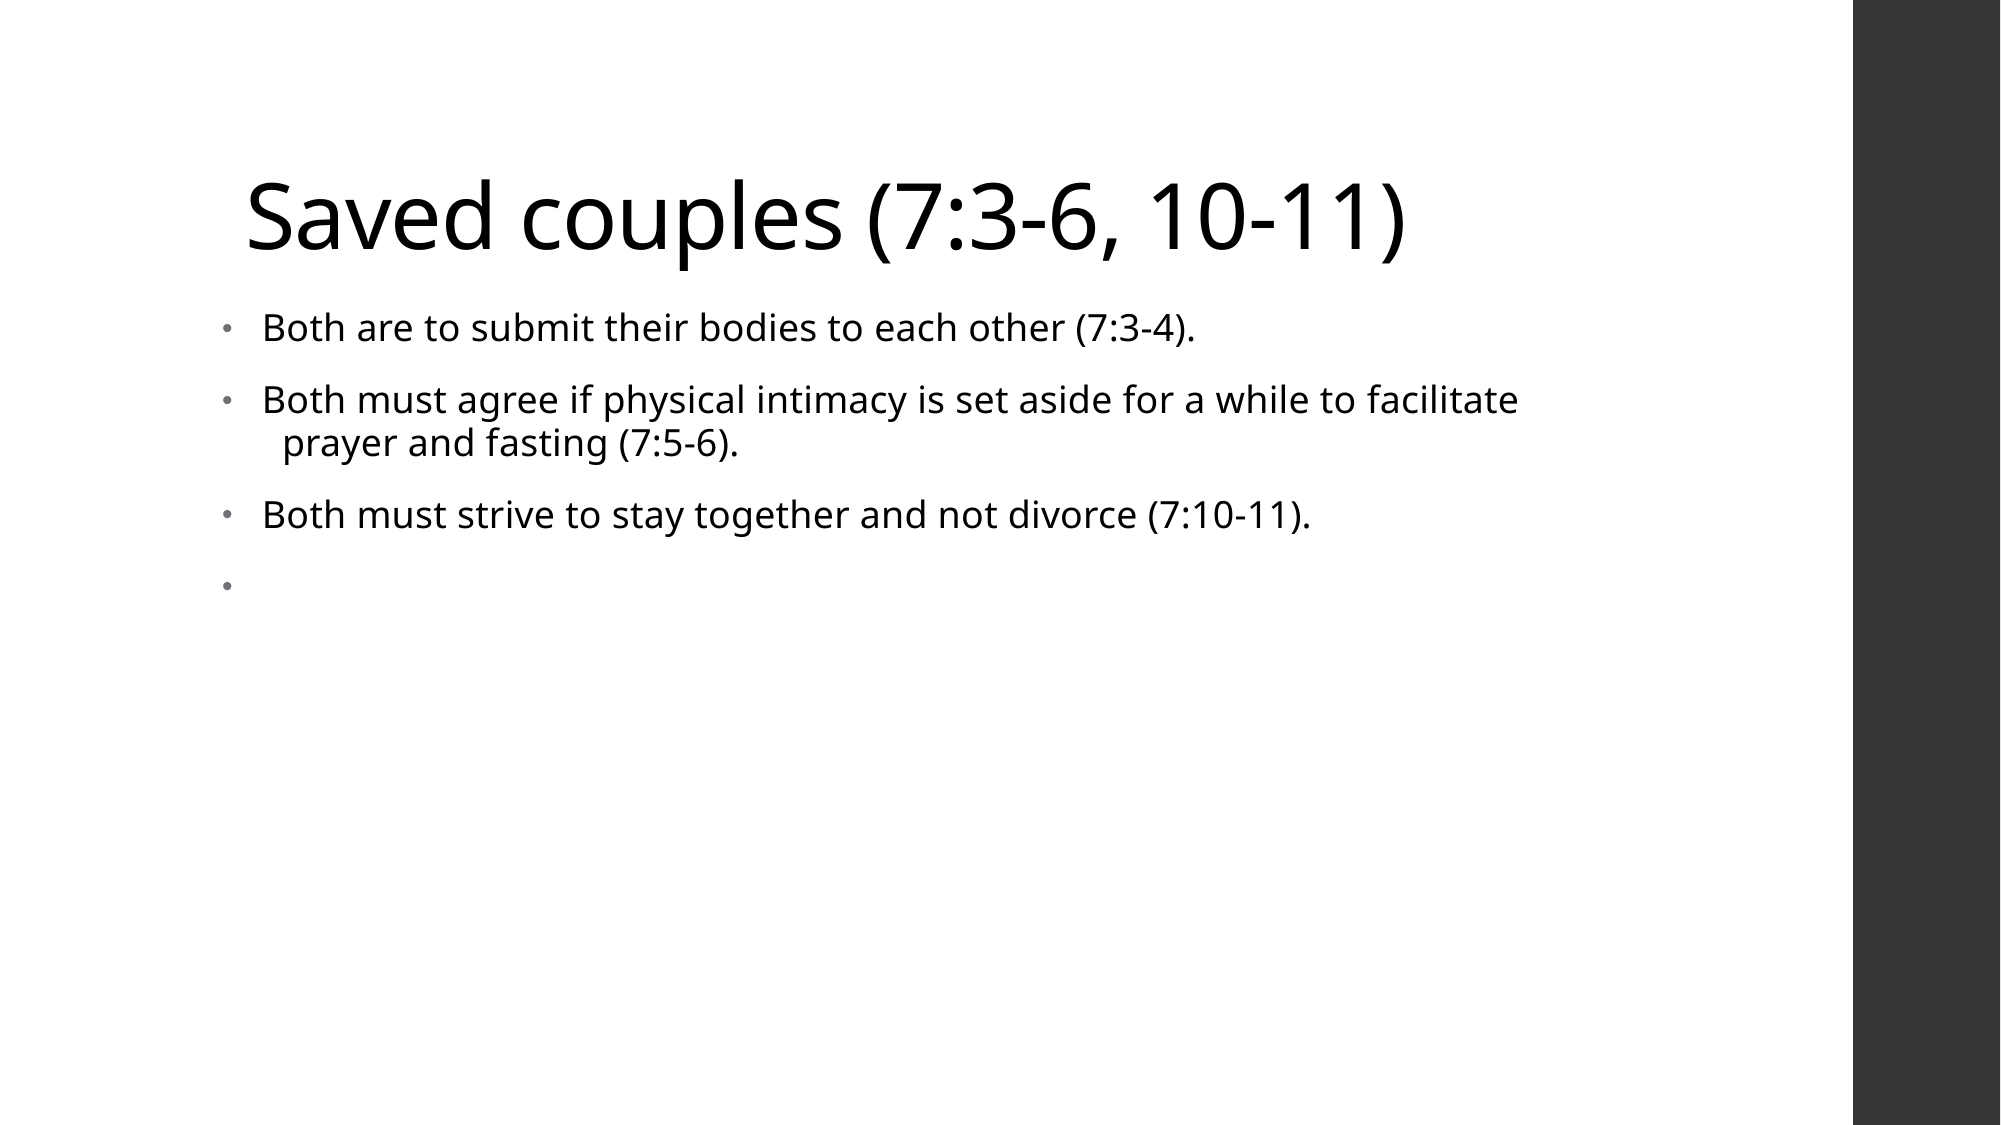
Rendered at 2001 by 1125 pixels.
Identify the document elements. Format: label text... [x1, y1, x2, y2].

list Both are to submit their bodies to each other (7:3-4). Both must agree if physical intimacy is set aside for a while to facilitate prayer and fasting (7:5-6). Both must strive to stay together and not divorce (7:10-11). [206, 299, 1617, 1014]
title Saved couples (7:3-6, 10-11) [206, 60, 1797, 278]
